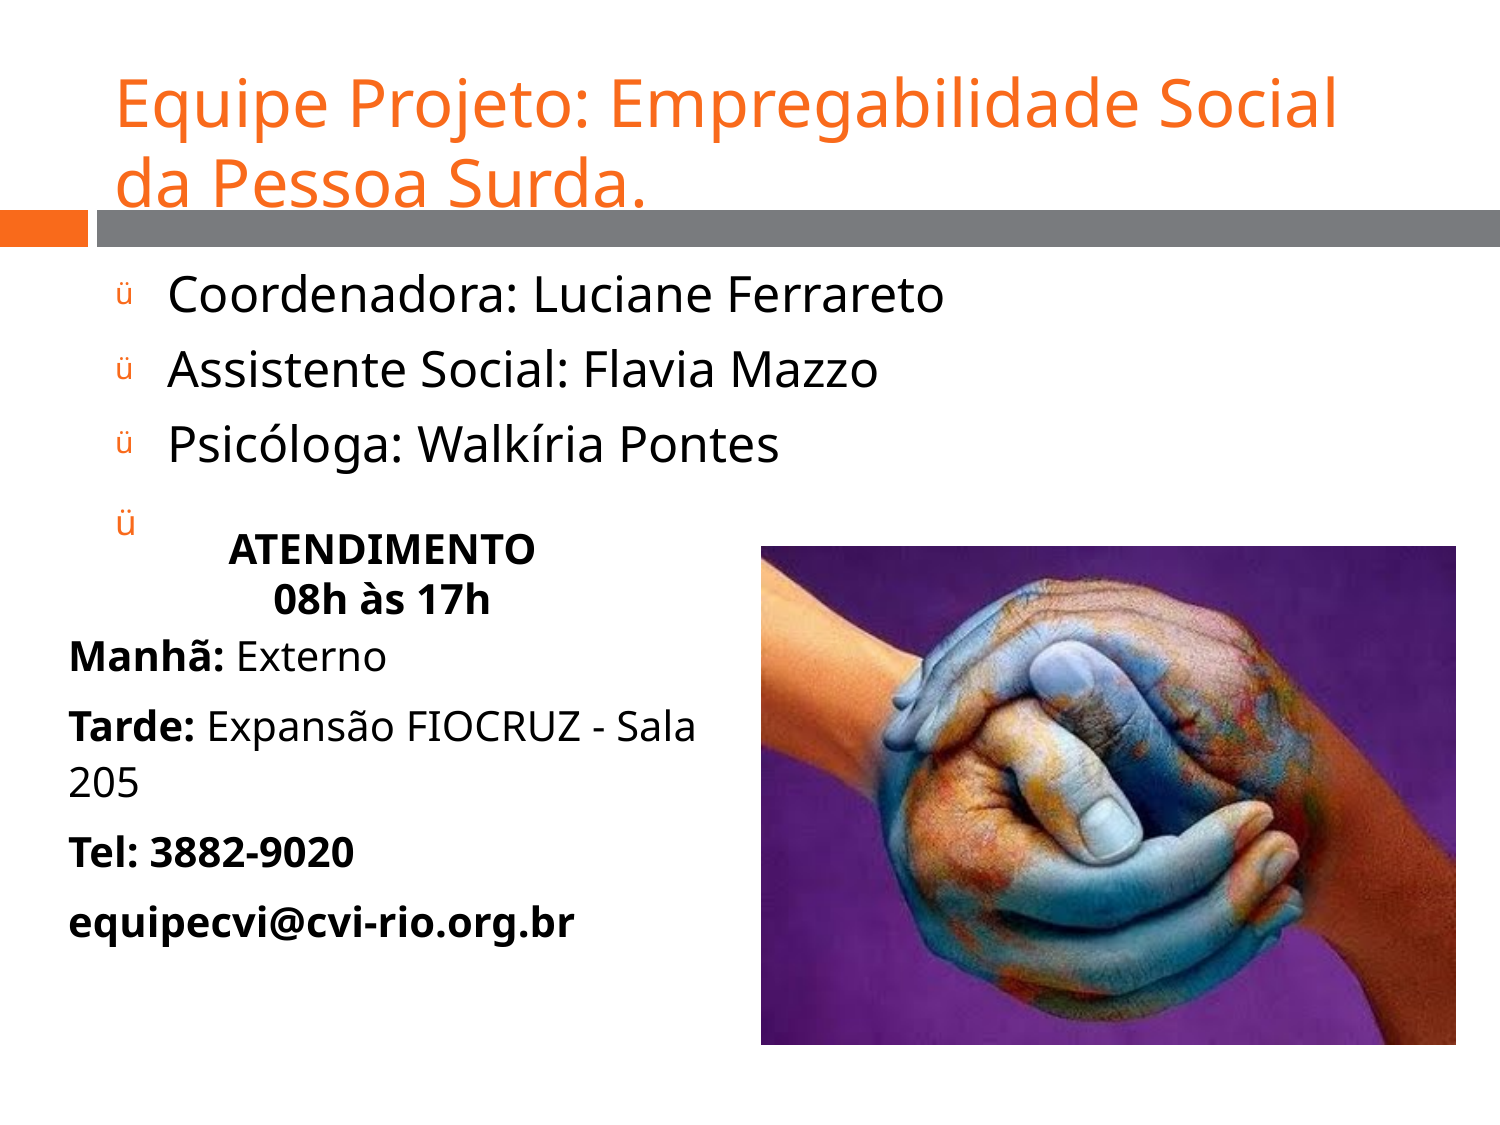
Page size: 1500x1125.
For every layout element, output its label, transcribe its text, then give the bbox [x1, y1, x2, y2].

text_box ATENDIMENTO 08h às 17h Manhã: Externo Tarde: Expansão FIOCRUZ - Sala 205 Tel: 3882-9020 equipecvi@cvi-rio.org.br [53, 515, 774, 1022]
title Equipe Projeto: Empregabilidade Social da Pessoa Surda. [99, 53, 1426, 197]
list Coordenadora: Luciane Ferrareto Assistente Social: Flavia Mazzo Psicóloga: Walkíria Pontes [100, 255, 1270, 528]
picture [761, 546, 1456, 1045]
